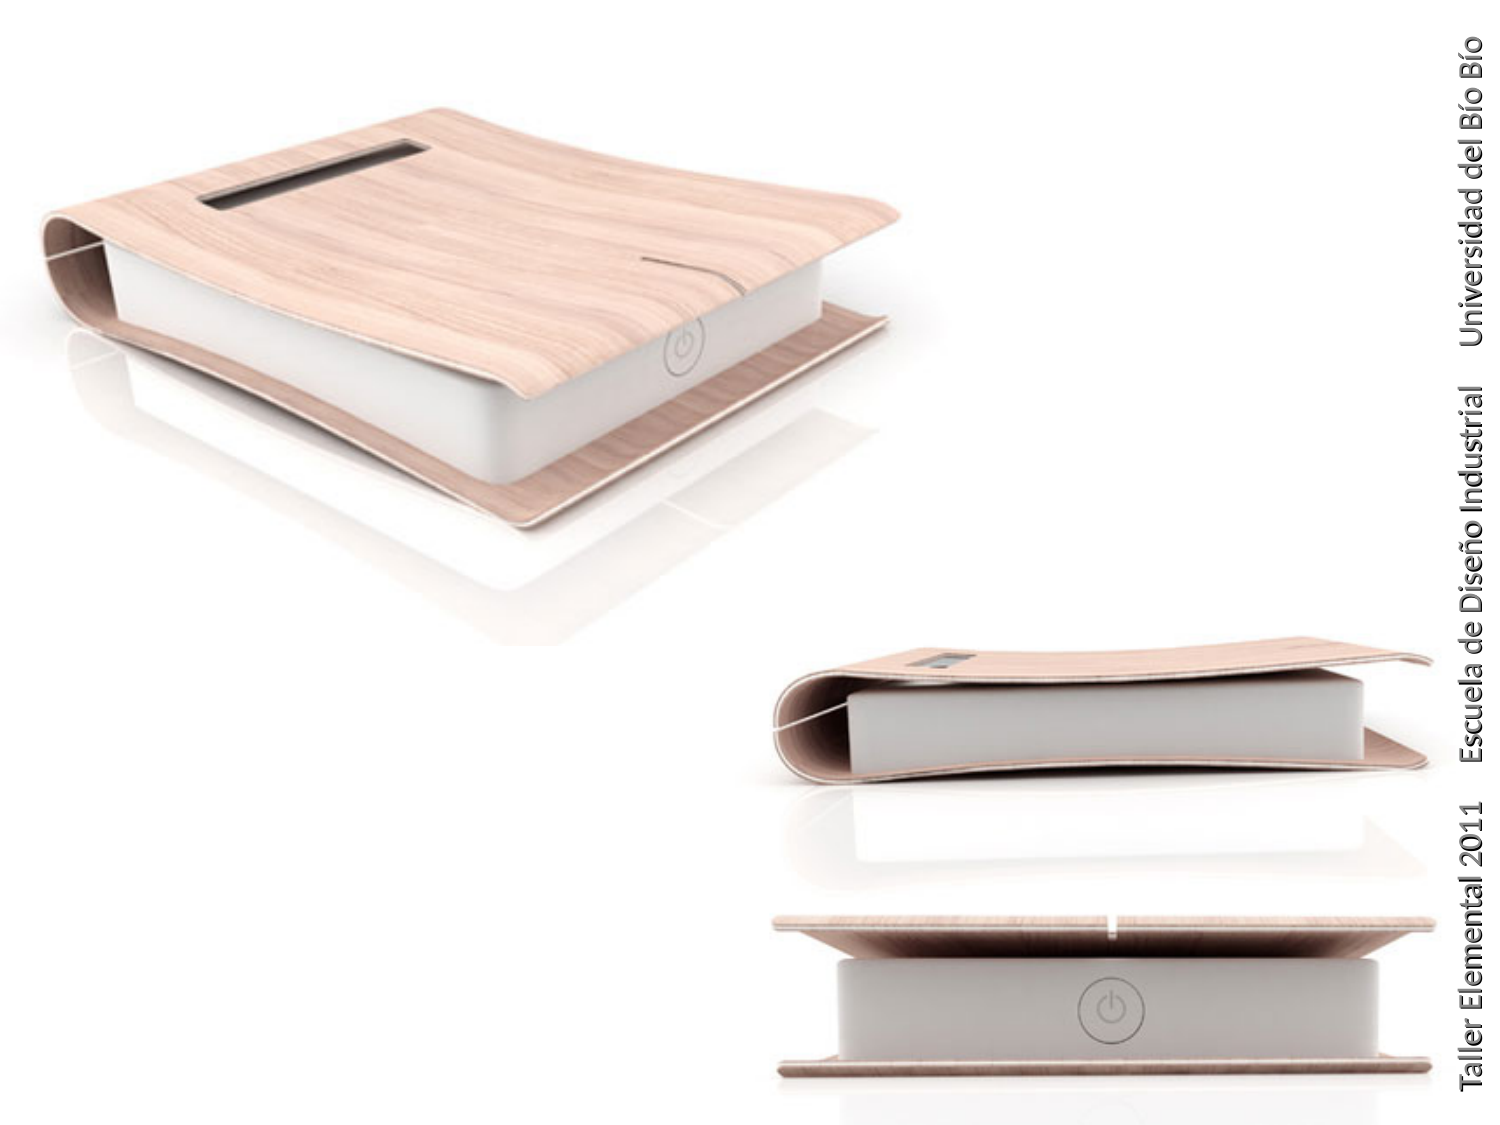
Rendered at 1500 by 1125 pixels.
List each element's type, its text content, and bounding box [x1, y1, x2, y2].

picture [0, 0, 1500, 1125]
text_box Taller Elemental 2011 Escuela de Diseño Industrial Universidad del Bío Bío [1435, 0, 1500, 1106]
